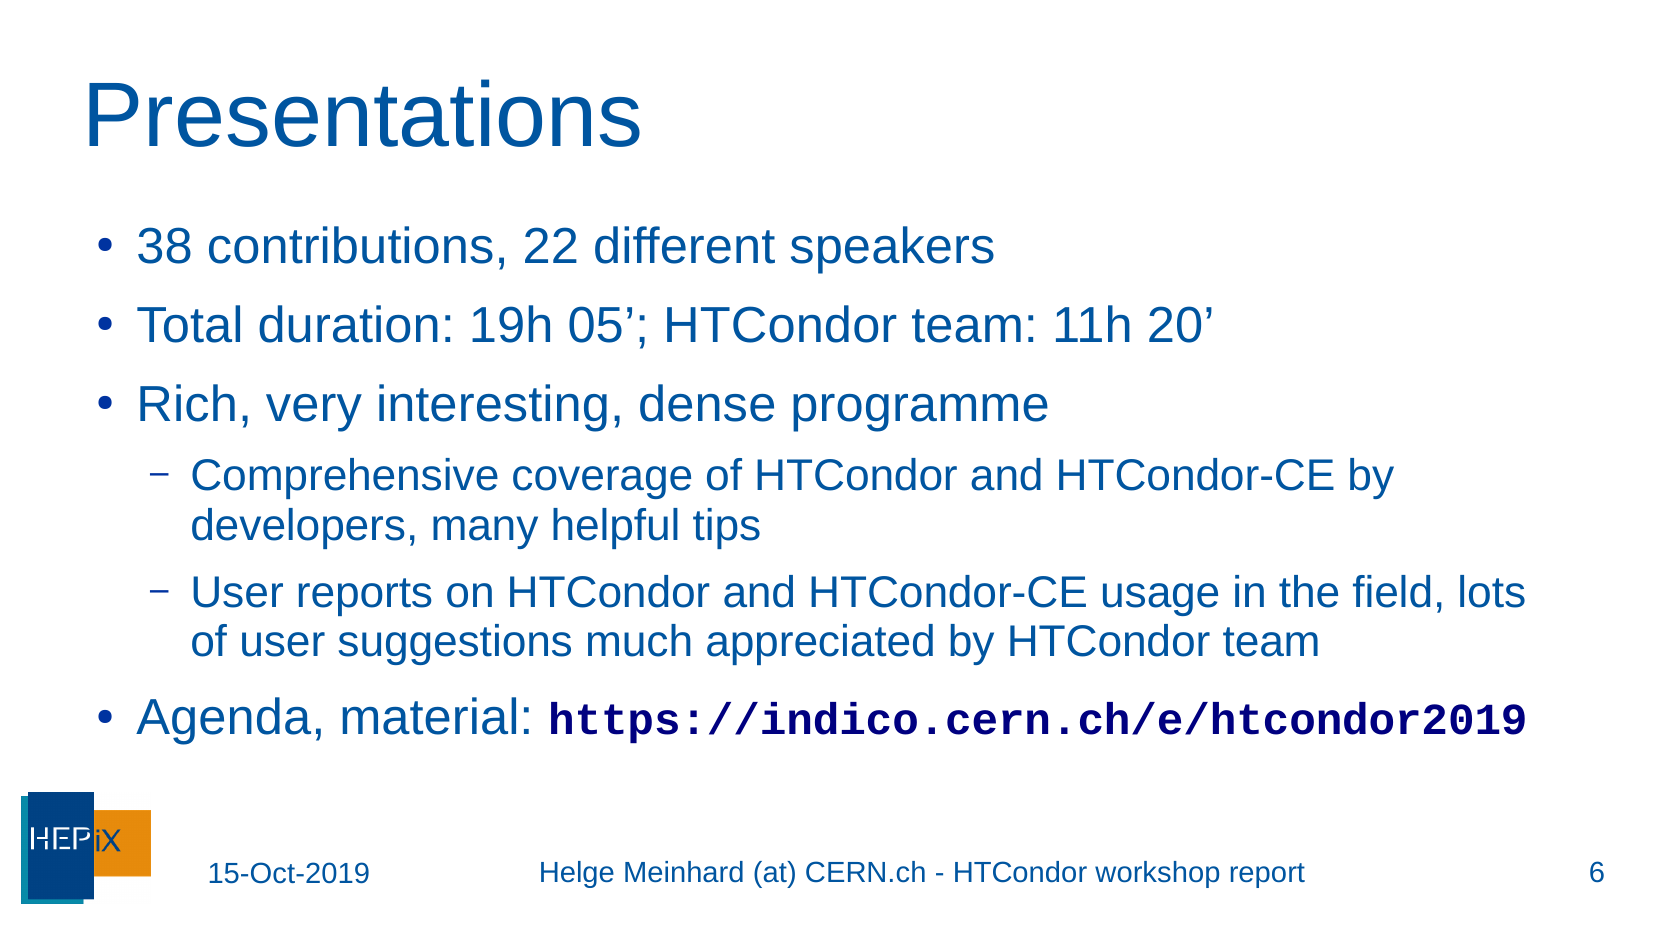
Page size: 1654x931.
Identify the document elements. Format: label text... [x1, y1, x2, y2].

title Presentations [82, 37, 1571, 193]
picture [21, 792, 151, 904]
list 38 contributions, 22 different speakers Total duration: 19h 05’; HTCondor team: 11h 20’ Rich, very interesting, dense programme Comprehensive coverage of HTCondor and HTCondor-CE by developers, many helpful tips User reports on HTCondor and HTCondor-CE usage in the field, lots of user suggestions much appreciated by HTCondor team Agenda, material: https://indico.cern.ch/e/htcondor2019 [82, 217, 1571, 757]
